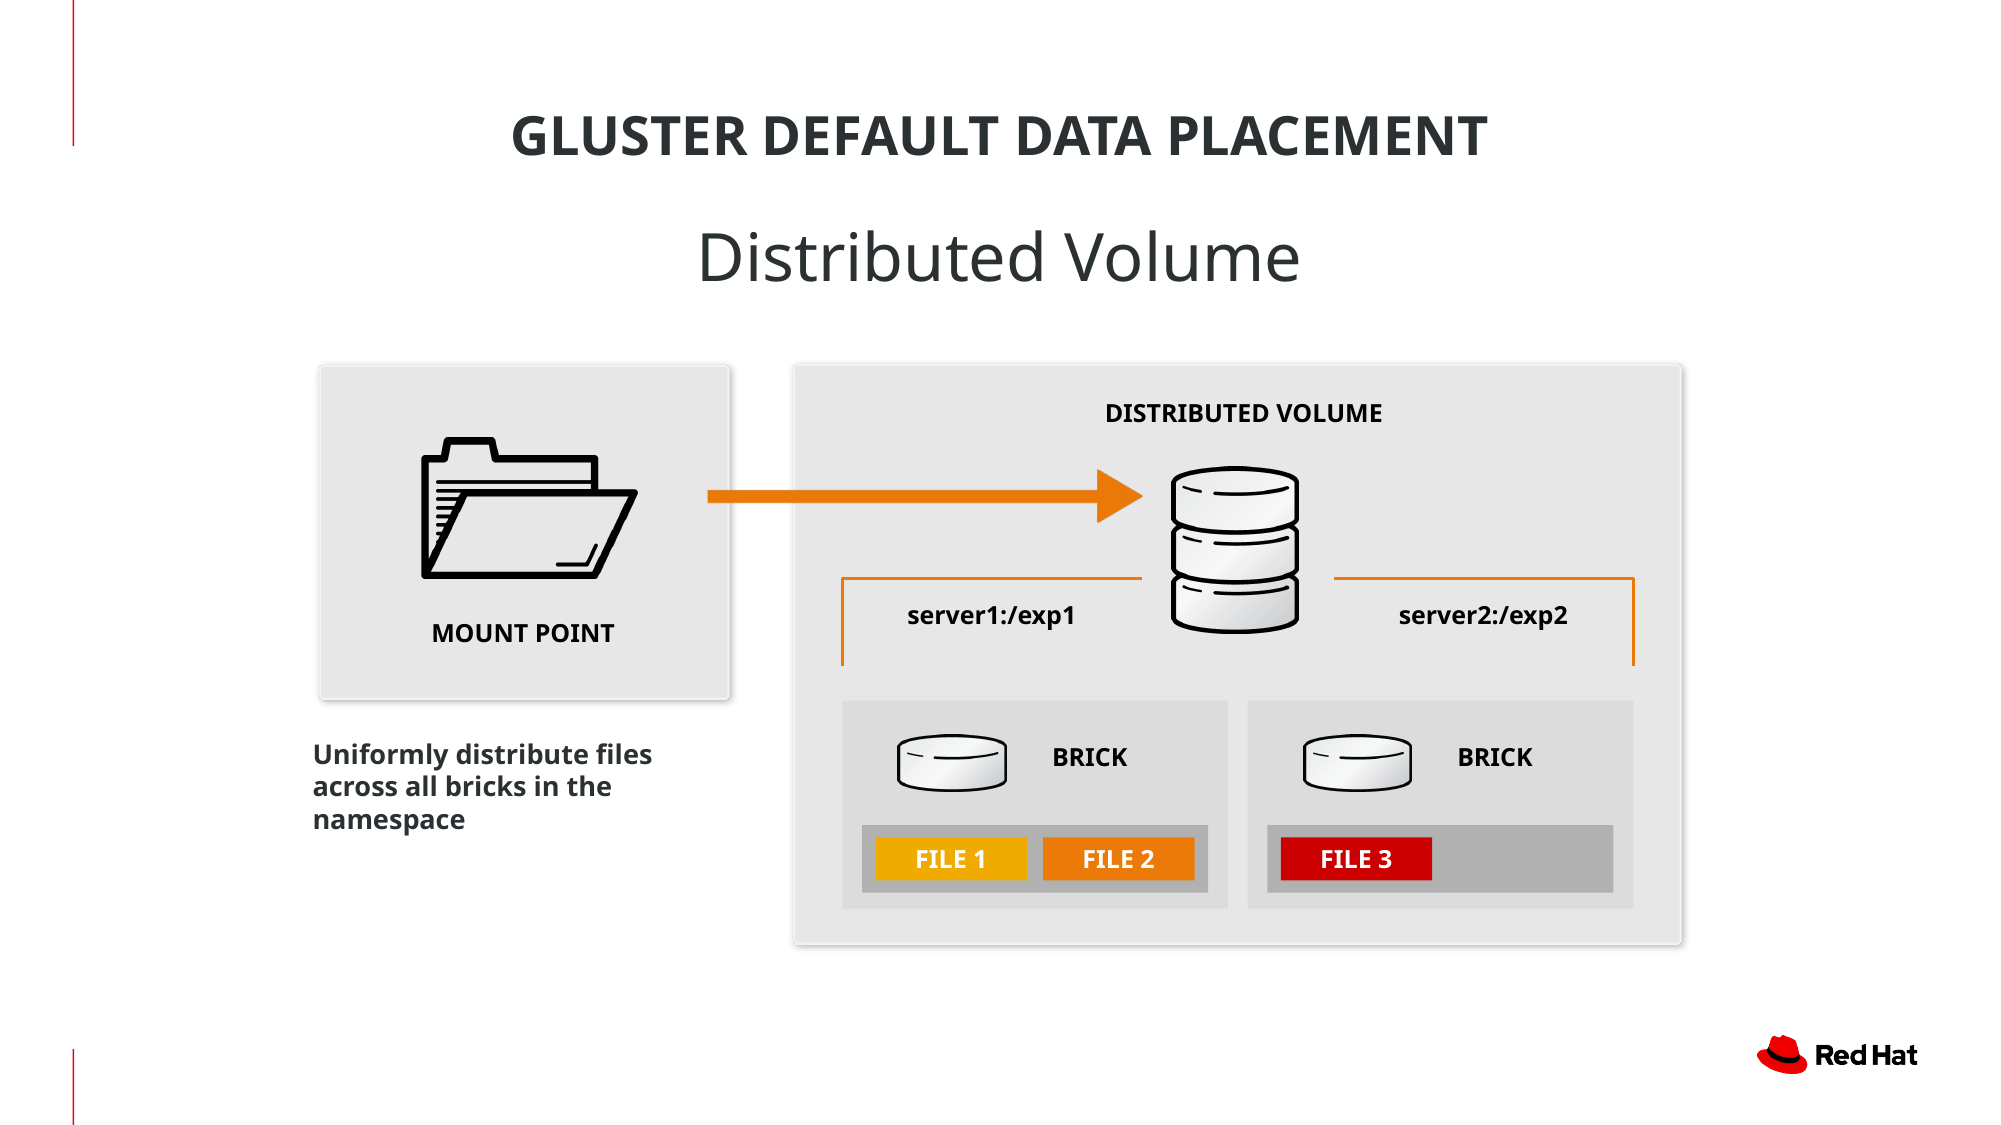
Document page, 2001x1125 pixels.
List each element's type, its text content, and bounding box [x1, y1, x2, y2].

text_box FILE 1 [875, 837, 1028, 881]
picture [1757, 1035, 1918, 1074]
text_box BRICK [1037, 726, 1209, 809]
title Gluster DEFAULT DATA PLACEMENT [68, 85, 1932, 212]
text_box FILE 2 [1043, 837, 1195, 881]
text_box server1:/exp1 [842, 580, 1142, 649]
text_box server2:/exp2 [1333, 580, 1634, 649]
text_box [1247, 700, 1634, 909]
text_box [842, 700, 1228, 909]
text_box Uniformly distribute files across all bricks in the namespace [297, 722, 678, 938]
list Distributed Volume [351, 212, 1648, 295]
text_box DISTRIBUTED VOLUME [848, 365, 1640, 461]
text_box MOUNT POINT [317, 602, 729, 685]
text_box FILE 3 [1280, 837, 1433, 881]
text_box BRICK [1442, 726, 1614, 809]
picture [310, 355, 1694, 957]
